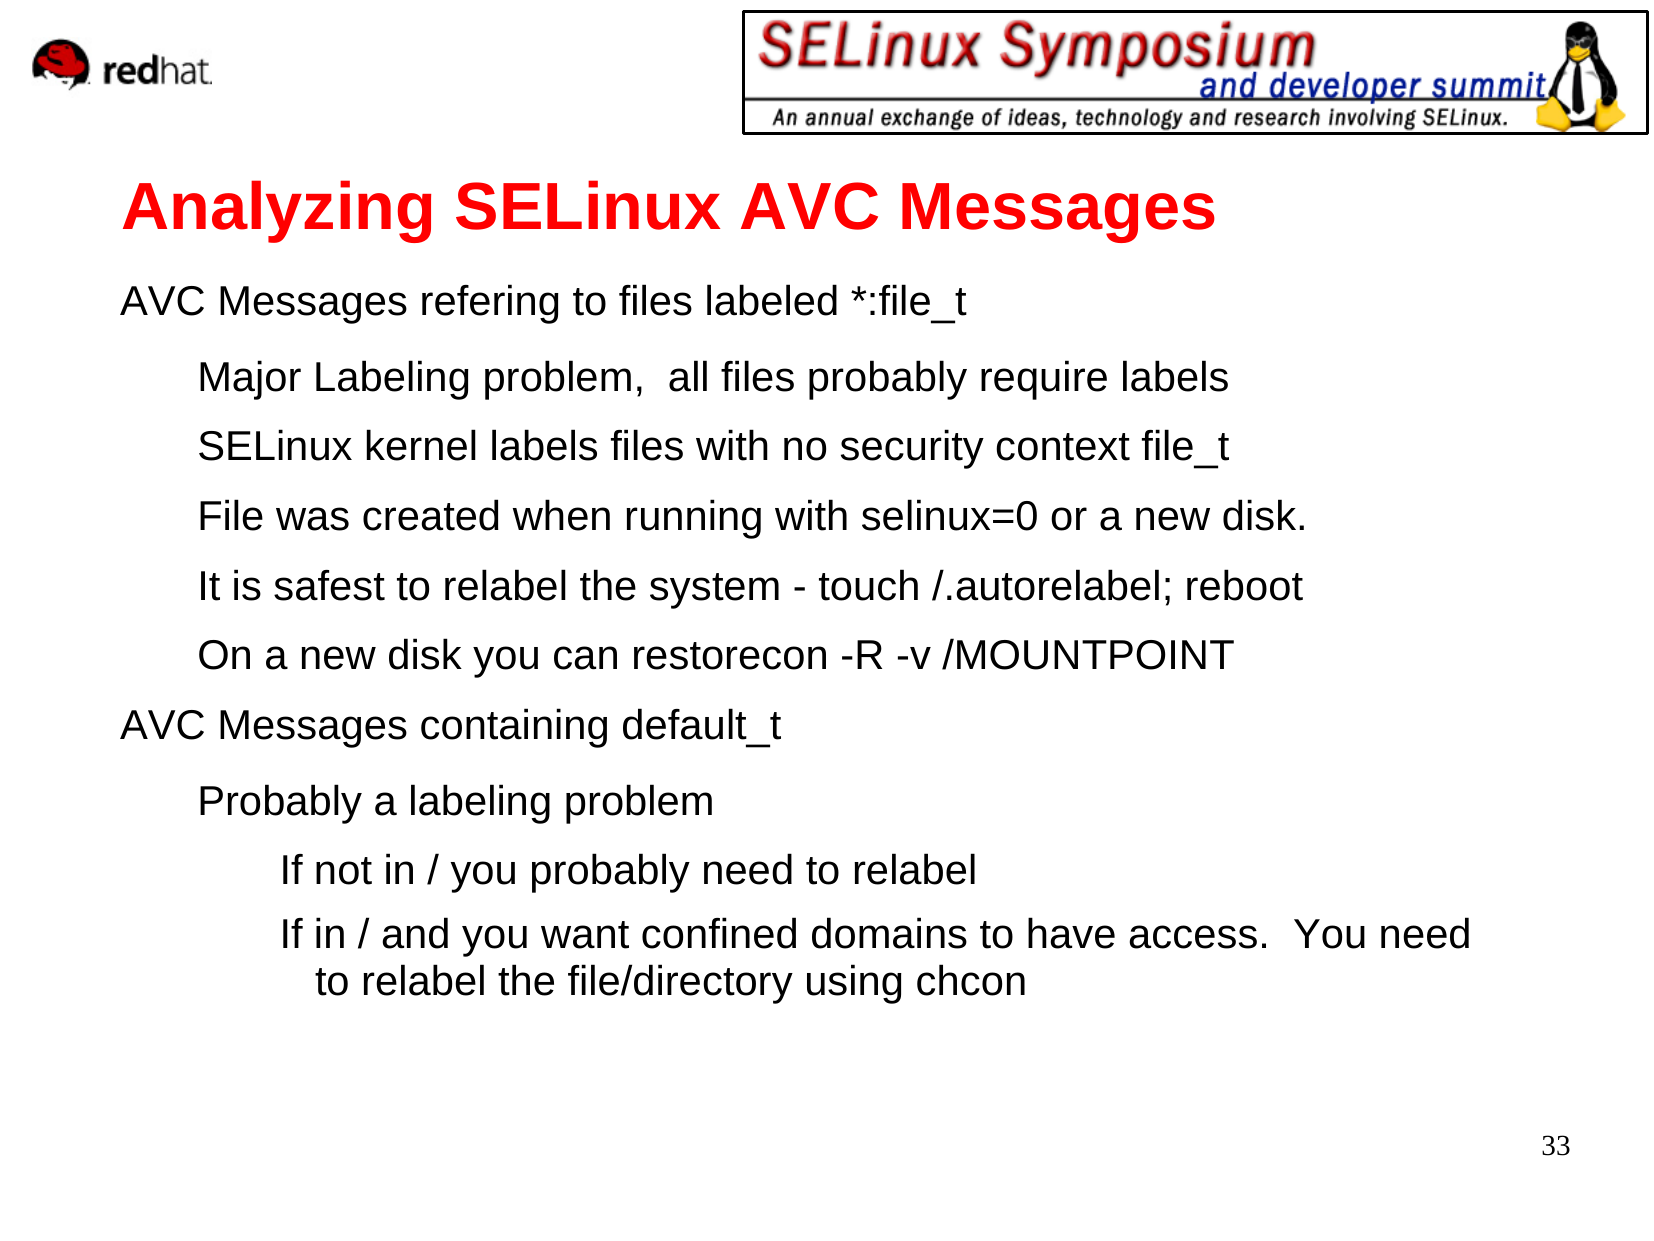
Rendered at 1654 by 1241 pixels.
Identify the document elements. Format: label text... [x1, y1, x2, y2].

title Analyzing SELinux AVC Messages [121, 102, 1534, 310]
list AVC Messages refering to files labeled *:file_t Major Labeling problem, all files probably require labels SELinux kernel labels files with no security context file_t File was created when running with selinux=0 or a new disk. It is safest to relabel the system - touch /.autorelabel; reboot On a new disk you can restorecon -R -v /MOUNTPOINT AVC Messages containing default_t Probably a labeling problem If not in / you probably need to relabel If in / and you want confined domains to have access. You need to relabel the file/directory using chcon [102, 277, 1515, 1175]
picture [31, 37, 212, 98]
picture [745, 13, 1646, 132]
